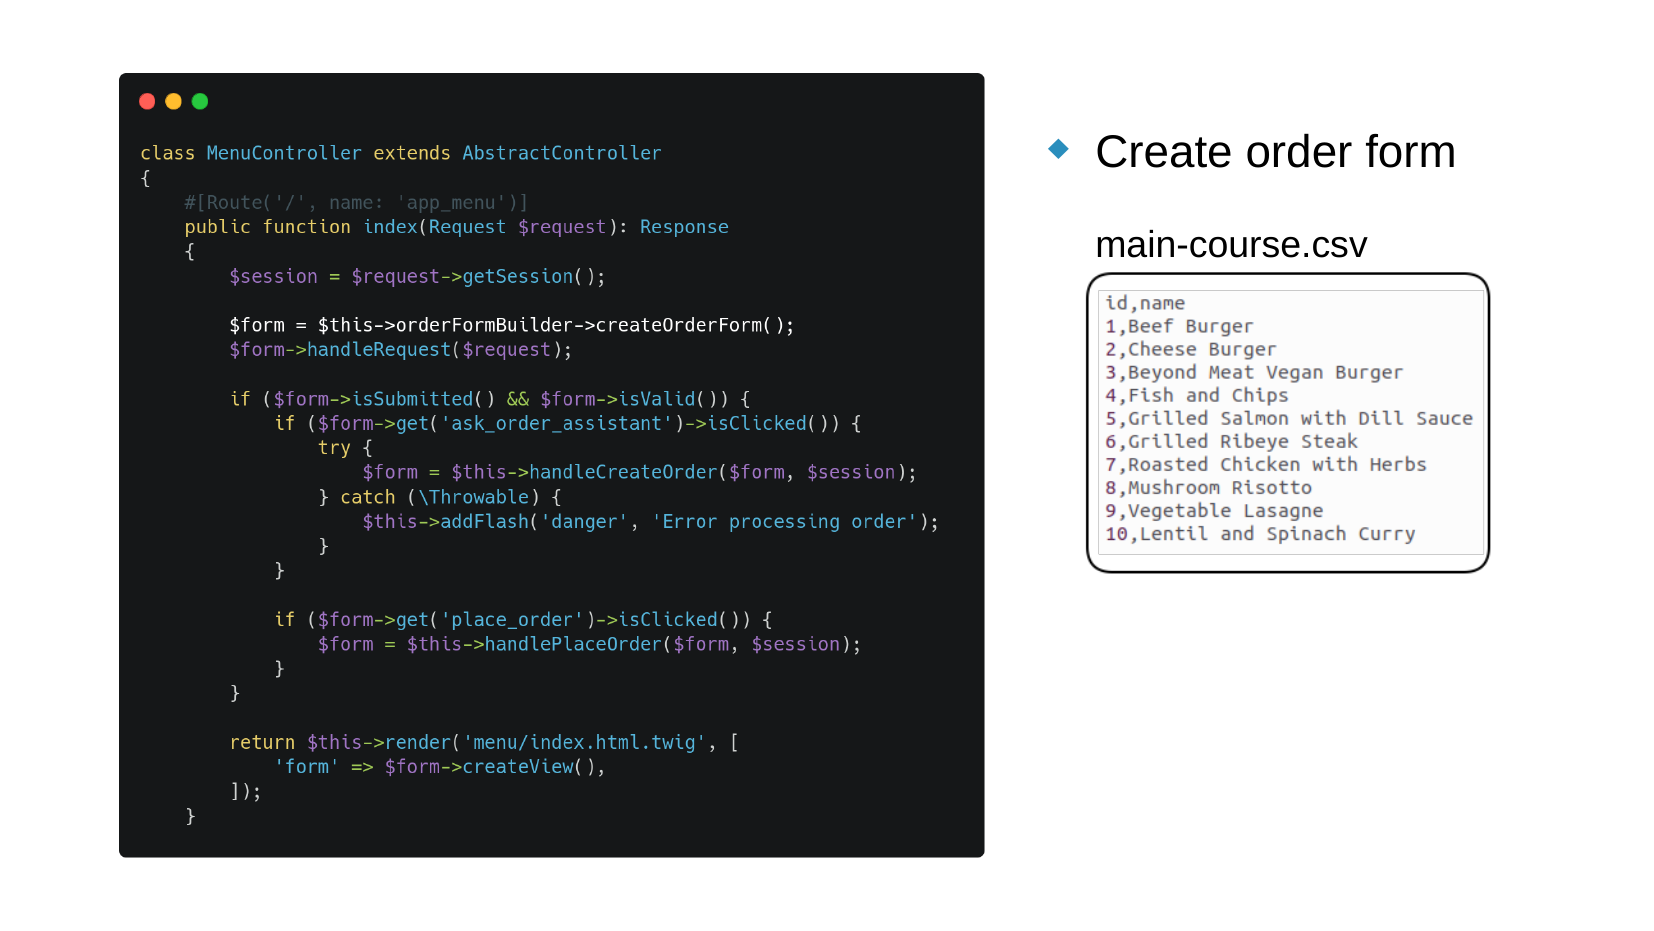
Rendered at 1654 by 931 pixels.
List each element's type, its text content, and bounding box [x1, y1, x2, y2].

text_box Create order form main-course.csv [1033, 118, 1625, 755]
picture [45, 0, 1580, 931]
